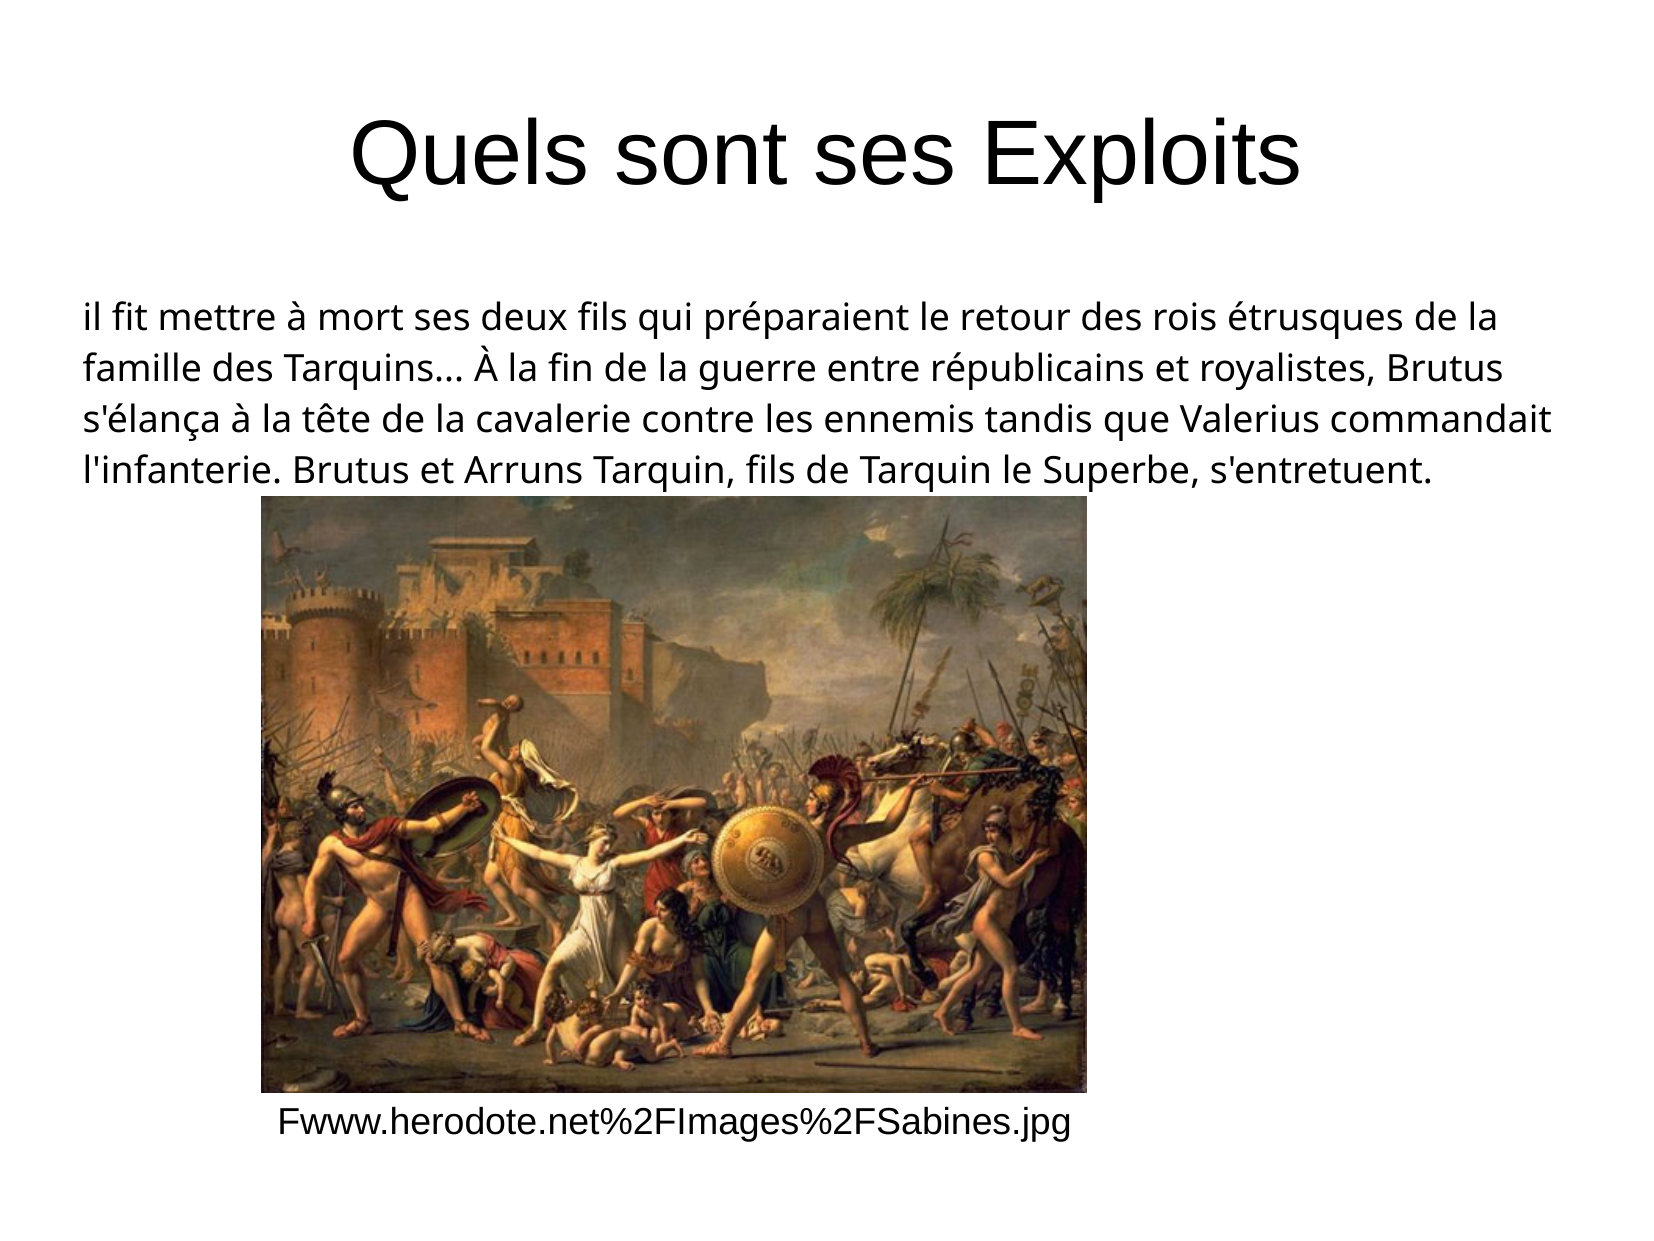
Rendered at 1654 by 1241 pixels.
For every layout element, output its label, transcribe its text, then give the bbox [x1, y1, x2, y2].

title Quels sont ses Exploits [82, 49, 1571, 257]
picture [261, 496, 1087, 1093]
list il fit mettre à mort ses deux fils qui préparaient le retour des rois étrusques de la famille des Tarquins... À la fin de la guerre entre républicains et royalistes, Brutus s'élança à la tête de la cavalerie contre les ennemis tandis que Valerius commandait l'infanterie. Brutus et Arruns Tarquin, fils de Tarquin le Superbe, s'entretuent. [82, 290, 1571, 1010]
text_box Fwww.herodote.net%2FImages%2FSabines.jpg [262, 1092, 1087, 1150]
